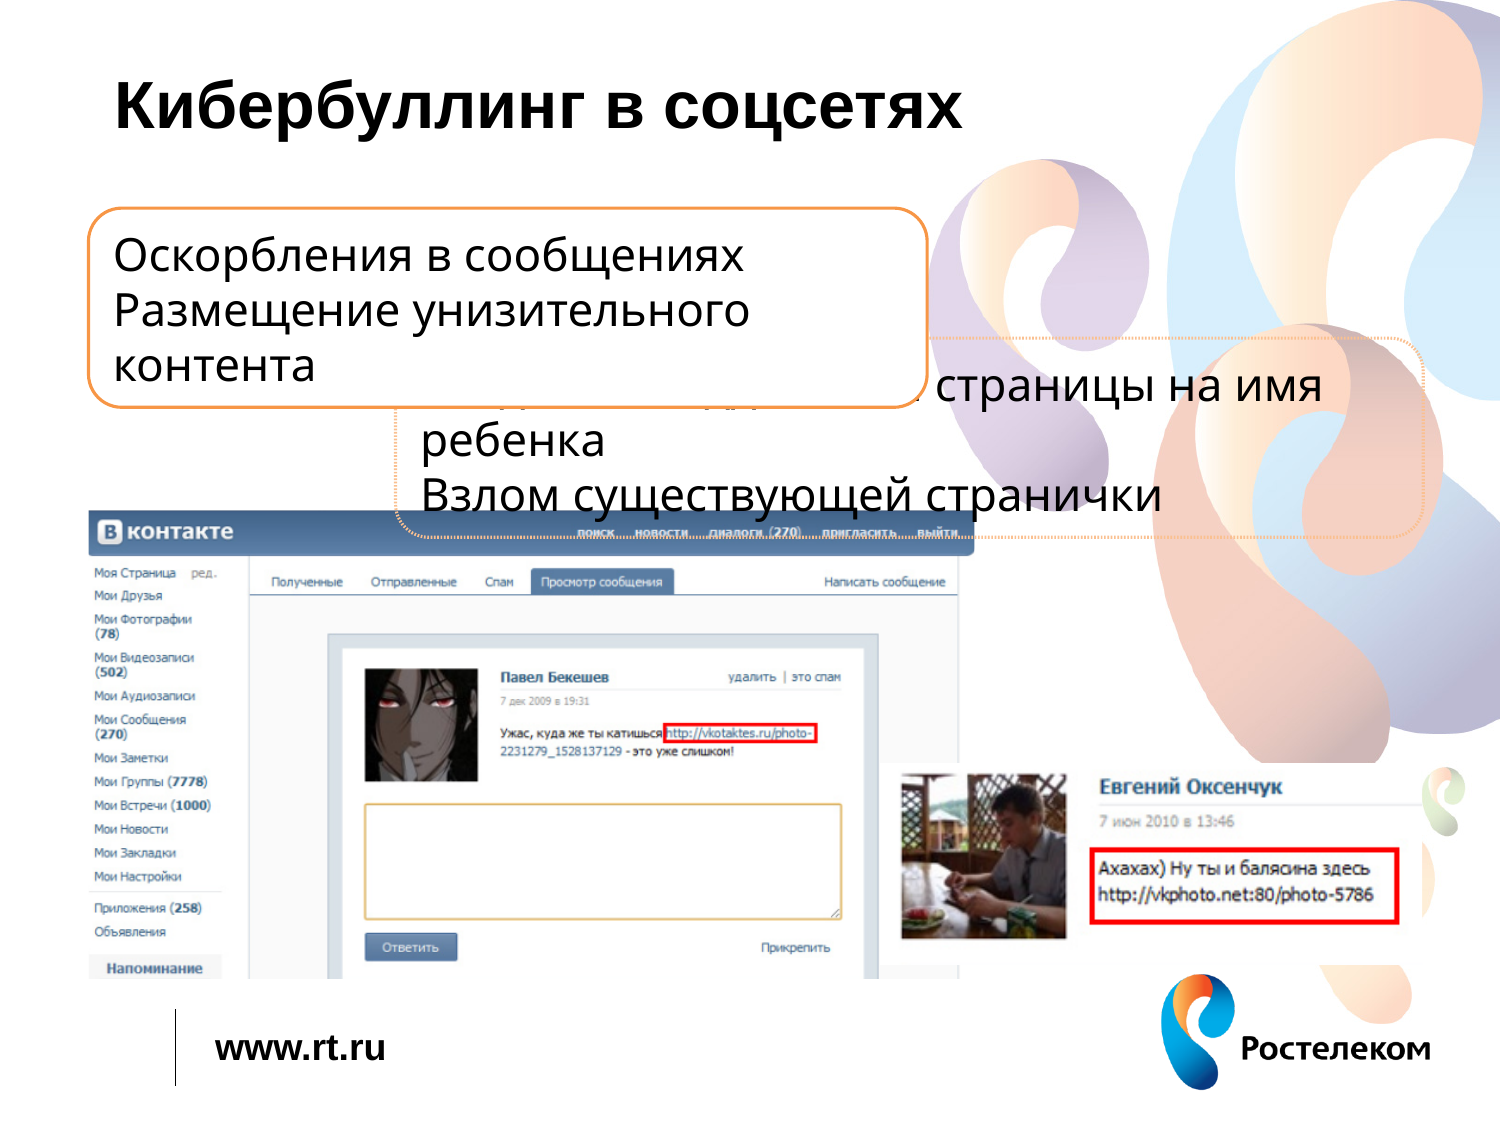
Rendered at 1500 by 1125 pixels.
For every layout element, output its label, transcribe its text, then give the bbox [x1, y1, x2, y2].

title Кибербуллинг в соцсетях [100, 54, 1425, 194]
text_box Создание поддельной страницы на имя ребенка Взлом существующей странички [395, 338, 1424, 538]
picture [88, 0, 1500, 1125]
text_box Оскорбления в сообщениях Размещение унизительного контента [88, 208, 928, 408]
